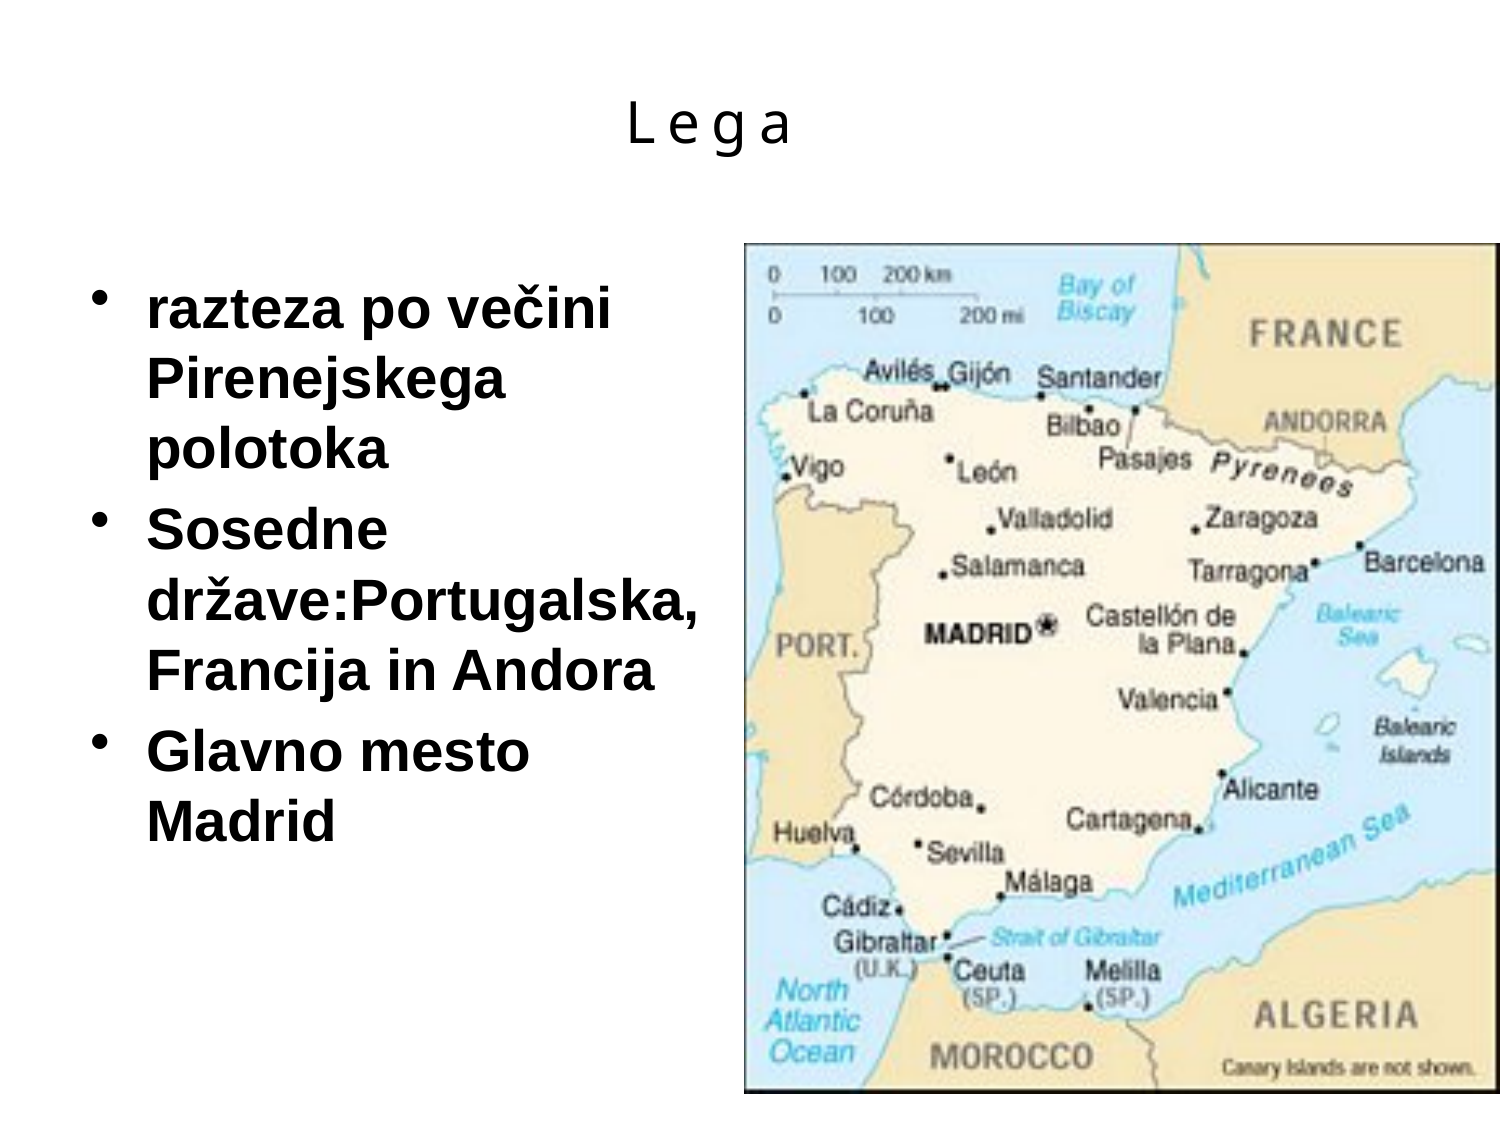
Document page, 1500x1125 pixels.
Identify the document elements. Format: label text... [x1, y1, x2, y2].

list razteza po večini Pirenejskega polotoka Sosedne države:Portugalska,Francija in Andora Glavno mesto Madrid [75, 262, 738, 1005]
text_box Lega [442, 78, 975, 185]
picture [744, 243, 1500, 1094]
